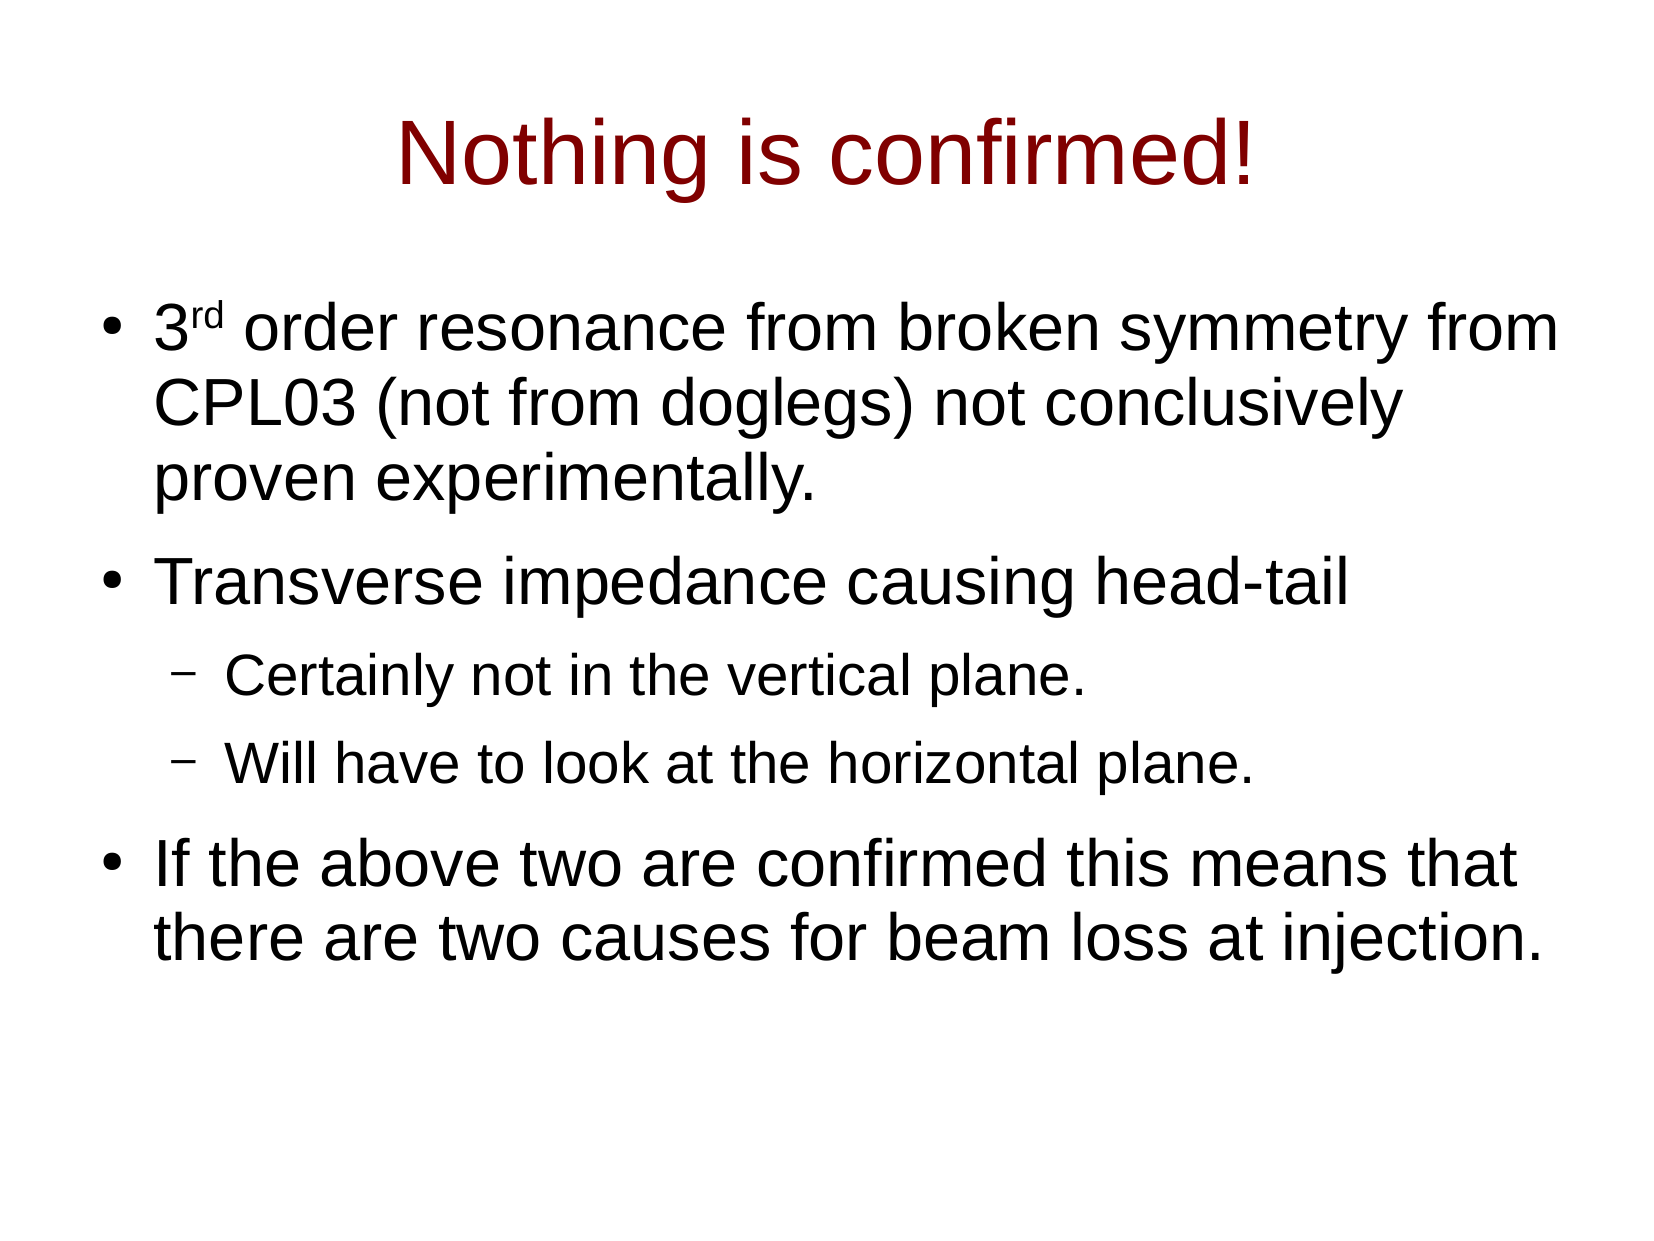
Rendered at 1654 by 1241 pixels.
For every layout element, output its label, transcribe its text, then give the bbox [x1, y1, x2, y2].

list 3rd order resonance from broken symmetry from CPL03 (not from doglegs) not conclusively proven experimentally. Transverse impedance causing head-tail Certainly not in the vertical plane. Will have to look at the horizontal plane. If the above two are confirmed this means that there are two causes for beam loss at injection. [82, 290, 1571, 1010]
title Nothing is confirmed! [82, 49, 1571, 257]
